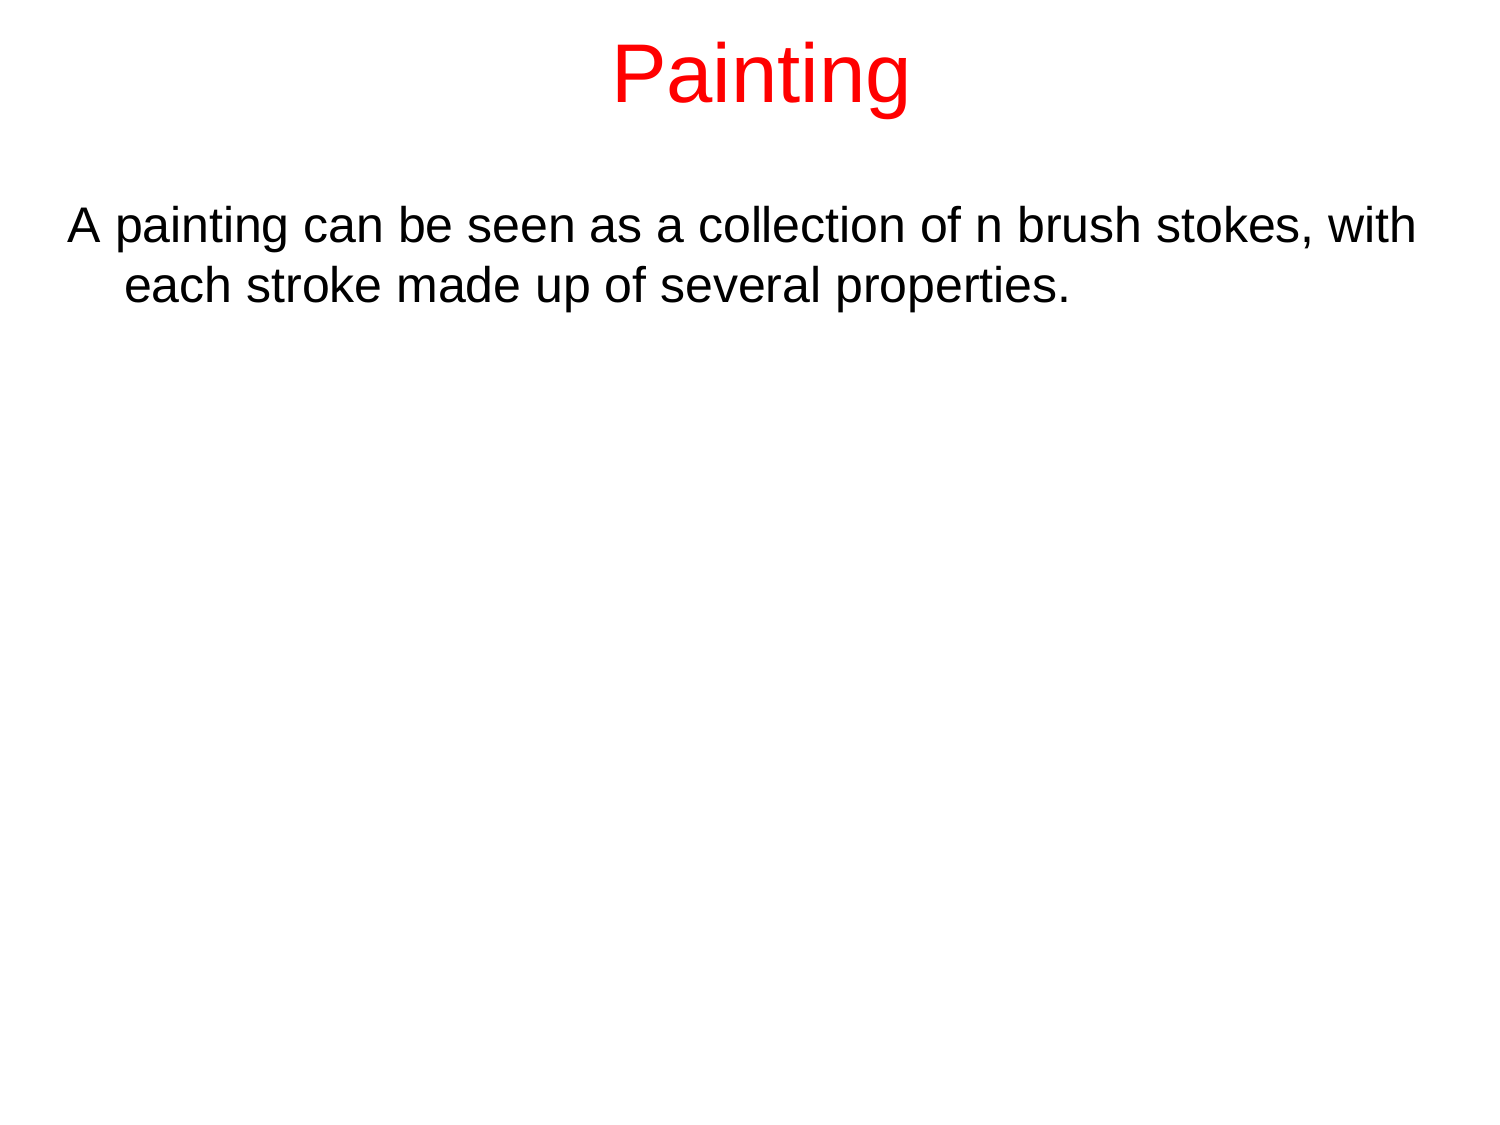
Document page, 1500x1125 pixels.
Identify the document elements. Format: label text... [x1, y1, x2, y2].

list A painting can be seen as a collection of n brush stokes, with each stroke made up of several properties. [53, 184, 1459, 1071]
title Painting [123, 0, 1399, 138]
